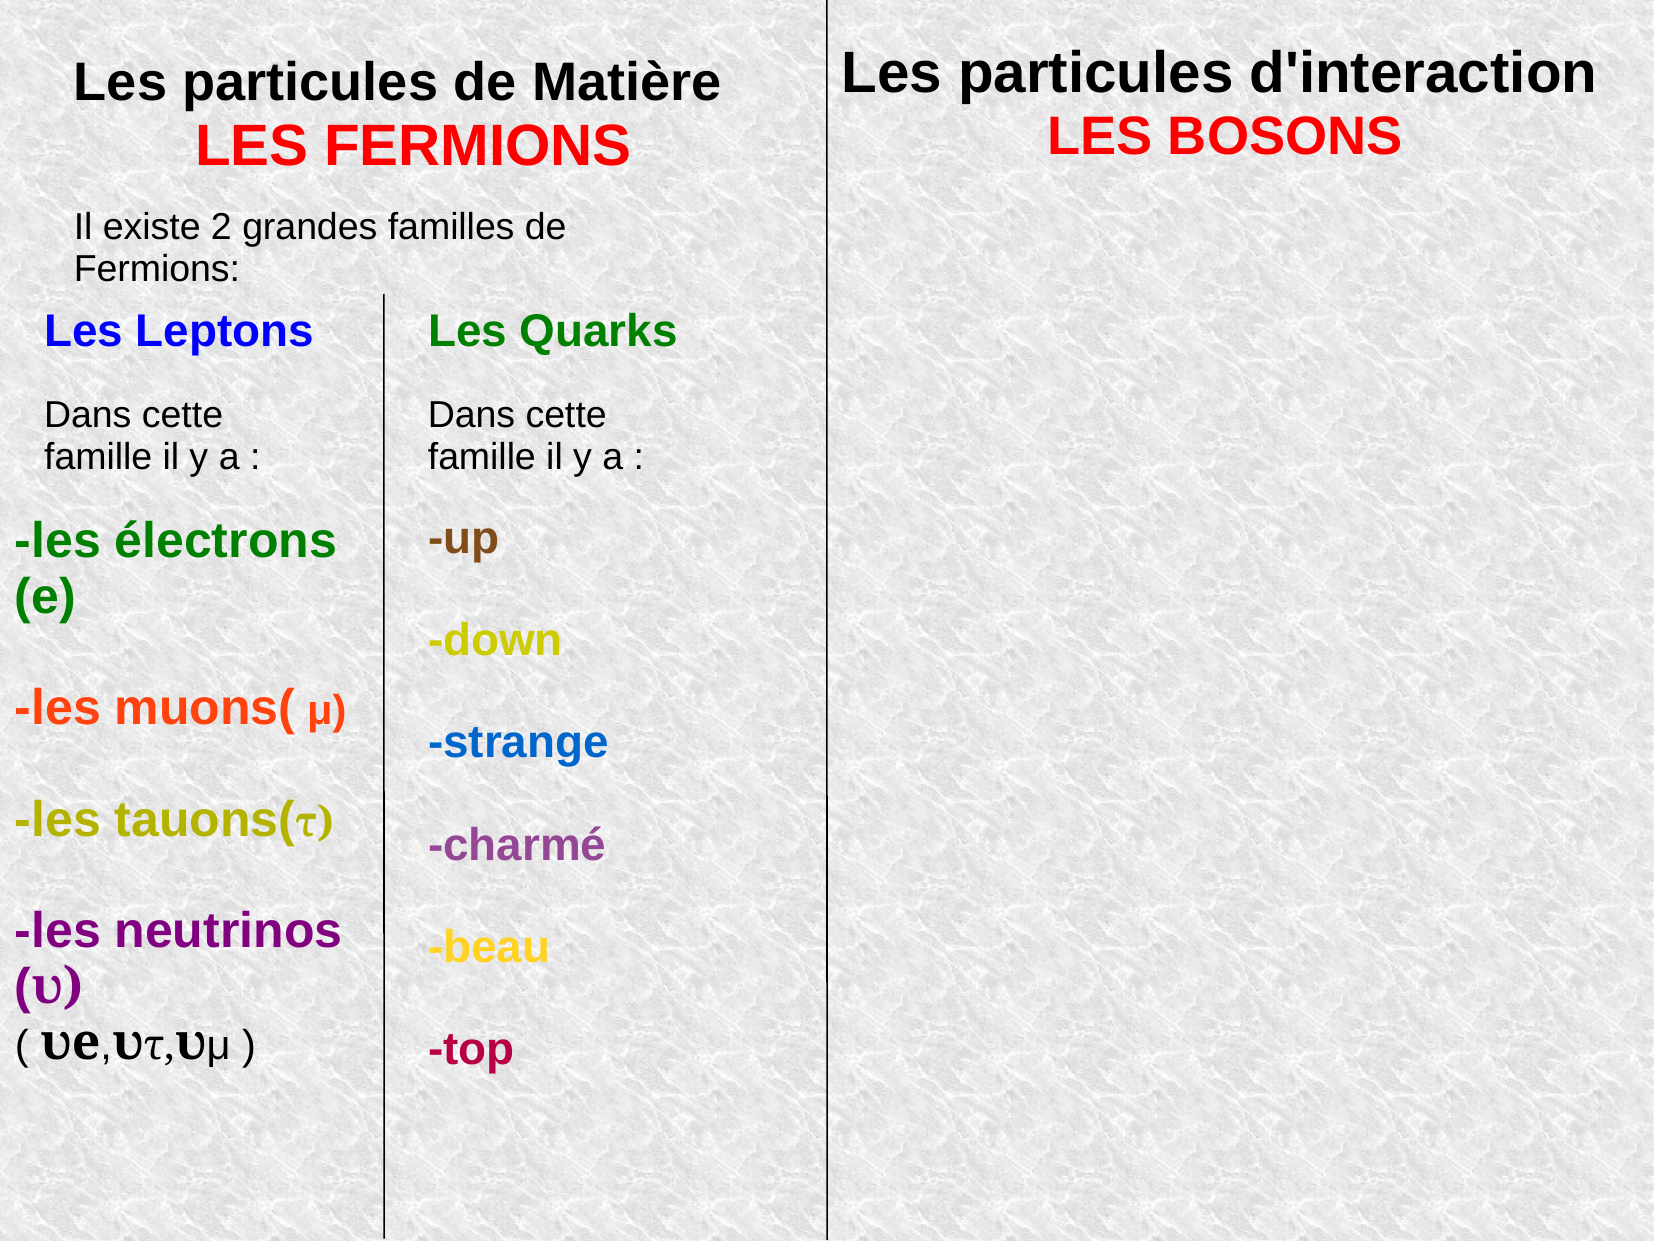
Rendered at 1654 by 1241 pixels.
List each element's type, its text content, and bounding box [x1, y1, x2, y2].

text_box -up -down -strange -charmé -beau -top [413, 502, 768, 1134]
text_box Les particules de Matière LES FERMIONS [59, 41, 768, 185]
text_box Les Quarks [413, 295, 798, 363]
picture [0, 0, 826, 1241]
text_box Les Leptons [29, 295, 355, 363]
text_box Il existe 2 grandes familles de Fermions: [59, 196, 739, 296]
text_box Dans cette famille il y a : [29, 383, 355, 483]
picture [828, 0, 1654, 1241]
text_box Les particules d'interaction LES BOSONS [826, 29, 1625, 173]
text_box Dans cette famille il y a : [413, 383, 739, 483]
text_box -les électrons (e) -les muons( μ) -les tauons(τ) -les neutrinos (υ) ( υe,υτ,υμ ) [0, 502, 384, 1182]
